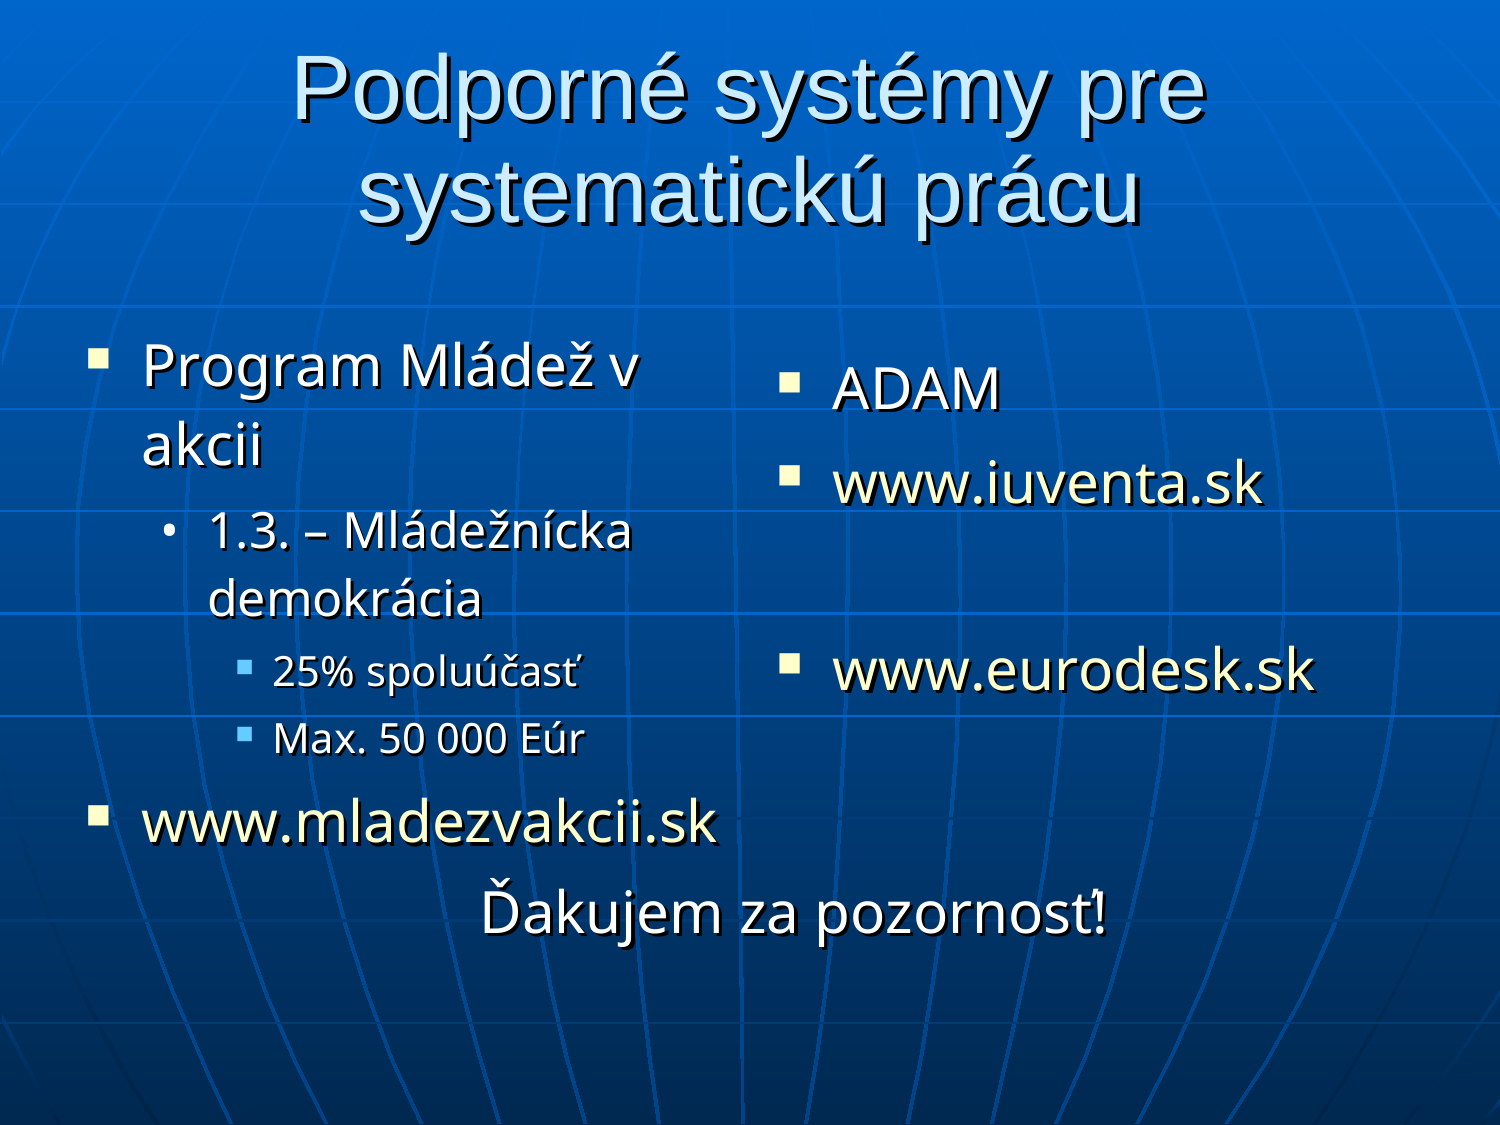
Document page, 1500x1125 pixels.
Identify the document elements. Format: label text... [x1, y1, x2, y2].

list ADAM www.iuventa.sk www.eurodesk.sk [761, 339, 1425, 705]
title Podporné systémy pre systematickú prácu [75, 29, 1426, 250]
list Program Mládež v akcii 1.3. – Mládežnícka demokrácia 25% spoluúčasť Max. 50 000 Eúr www.mladezvakcii.sk [70, 316, 786, 938]
text_box Ďakujem za pozornosť! [152, 867, 1436, 1032]
